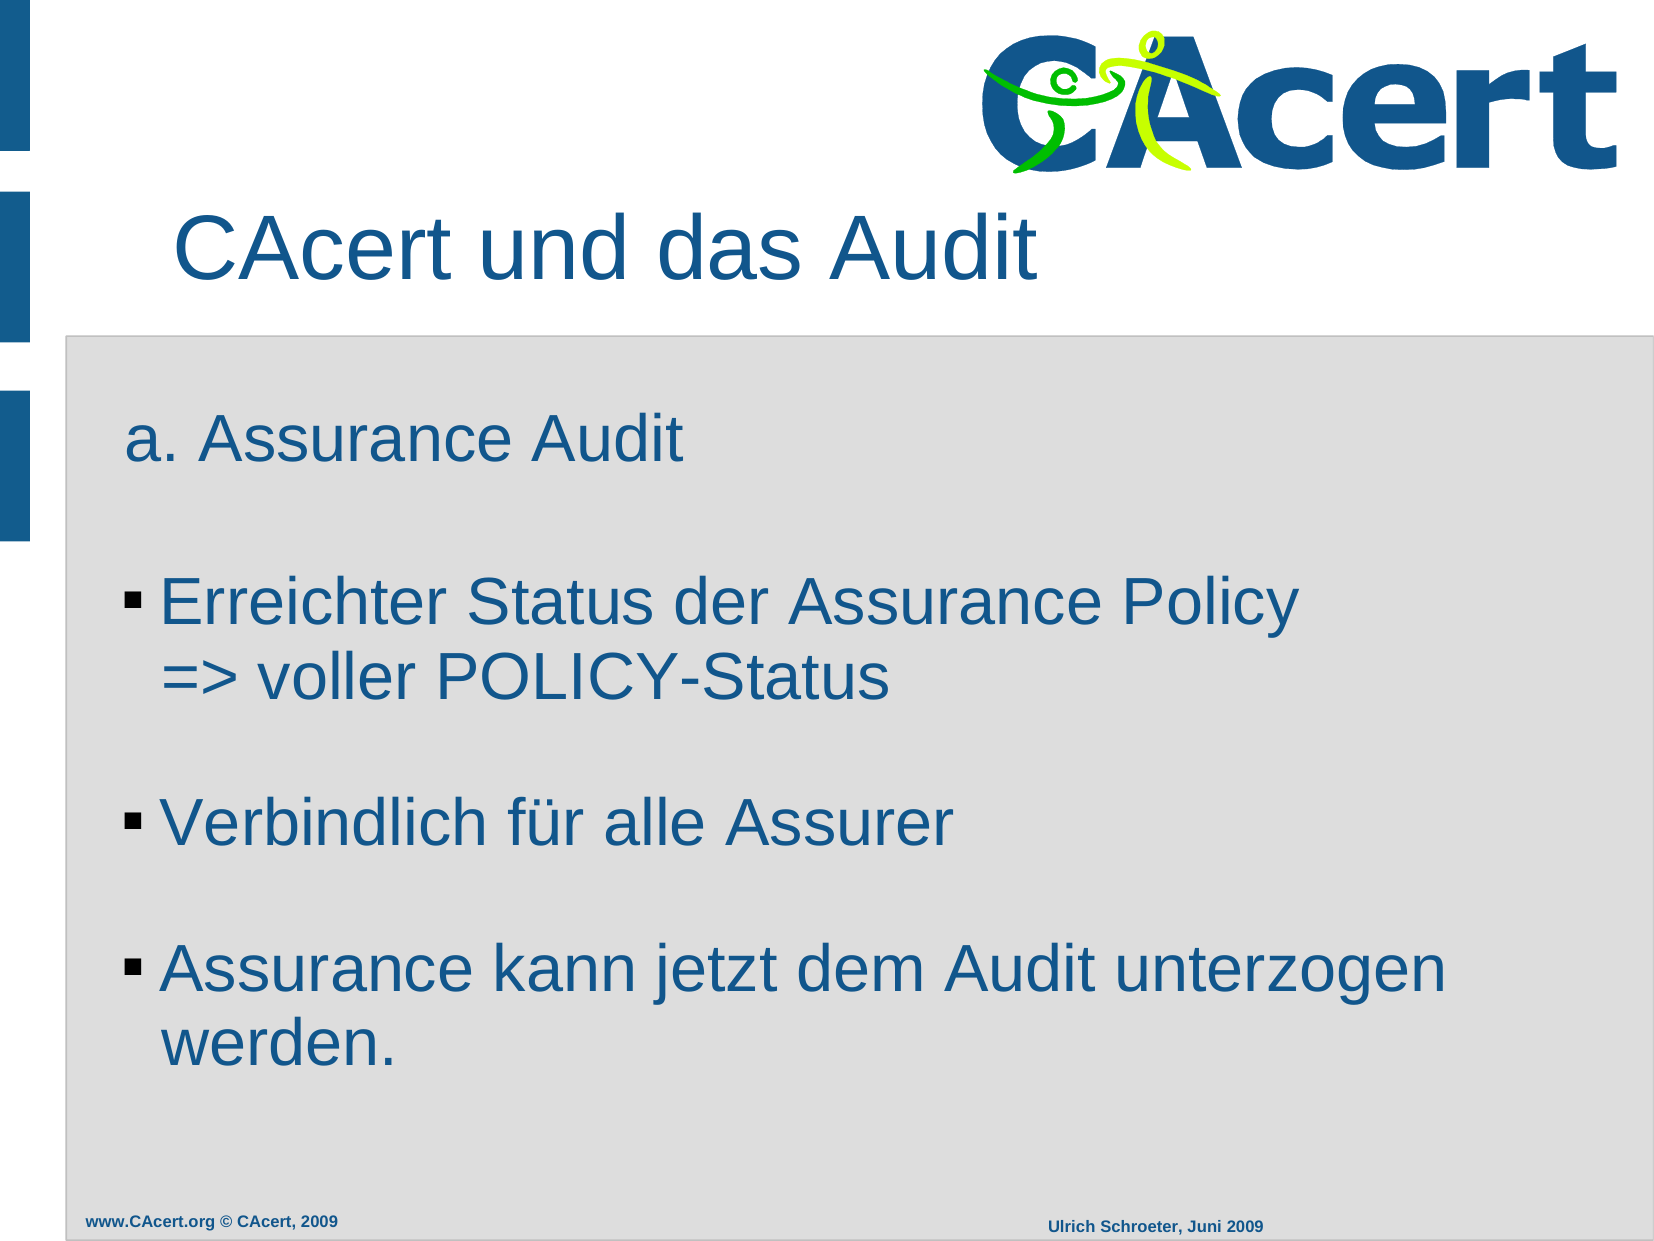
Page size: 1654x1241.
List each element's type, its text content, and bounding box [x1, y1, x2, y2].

text_box a. Assurance Audit Erreichter Status der Assurance Policy => voller POLICY-Status Verbindlich für alle Assurer Assurance kann jetzt dem Audit unterzogen werden. [109, 379, 1464, 1105]
text_box CAcert und das Audit [116, 188, 1044, 307]
